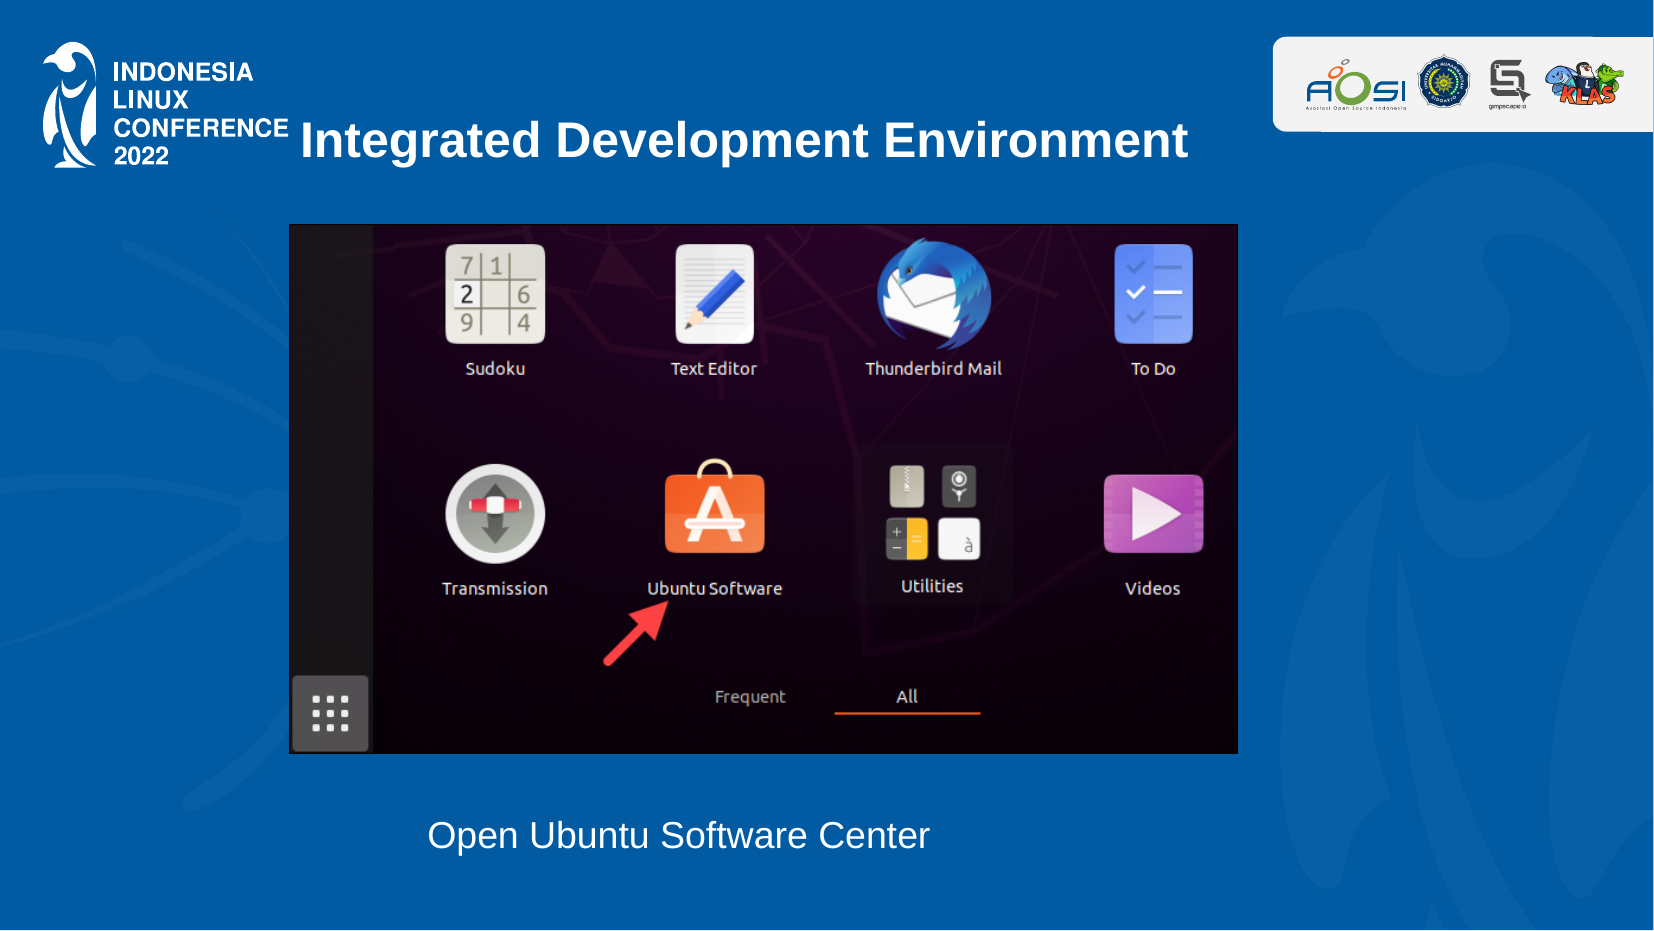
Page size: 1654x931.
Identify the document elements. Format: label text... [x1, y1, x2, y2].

picture [1417, 54, 1471, 108]
text_box Open Ubuntu Software Center [412, 806, 1313, 864]
title Integrated Development Environment [300, 112, 1277, 267]
picture [289, 224, 1238, 754]
picture [1545, 62, 1624, 105]
